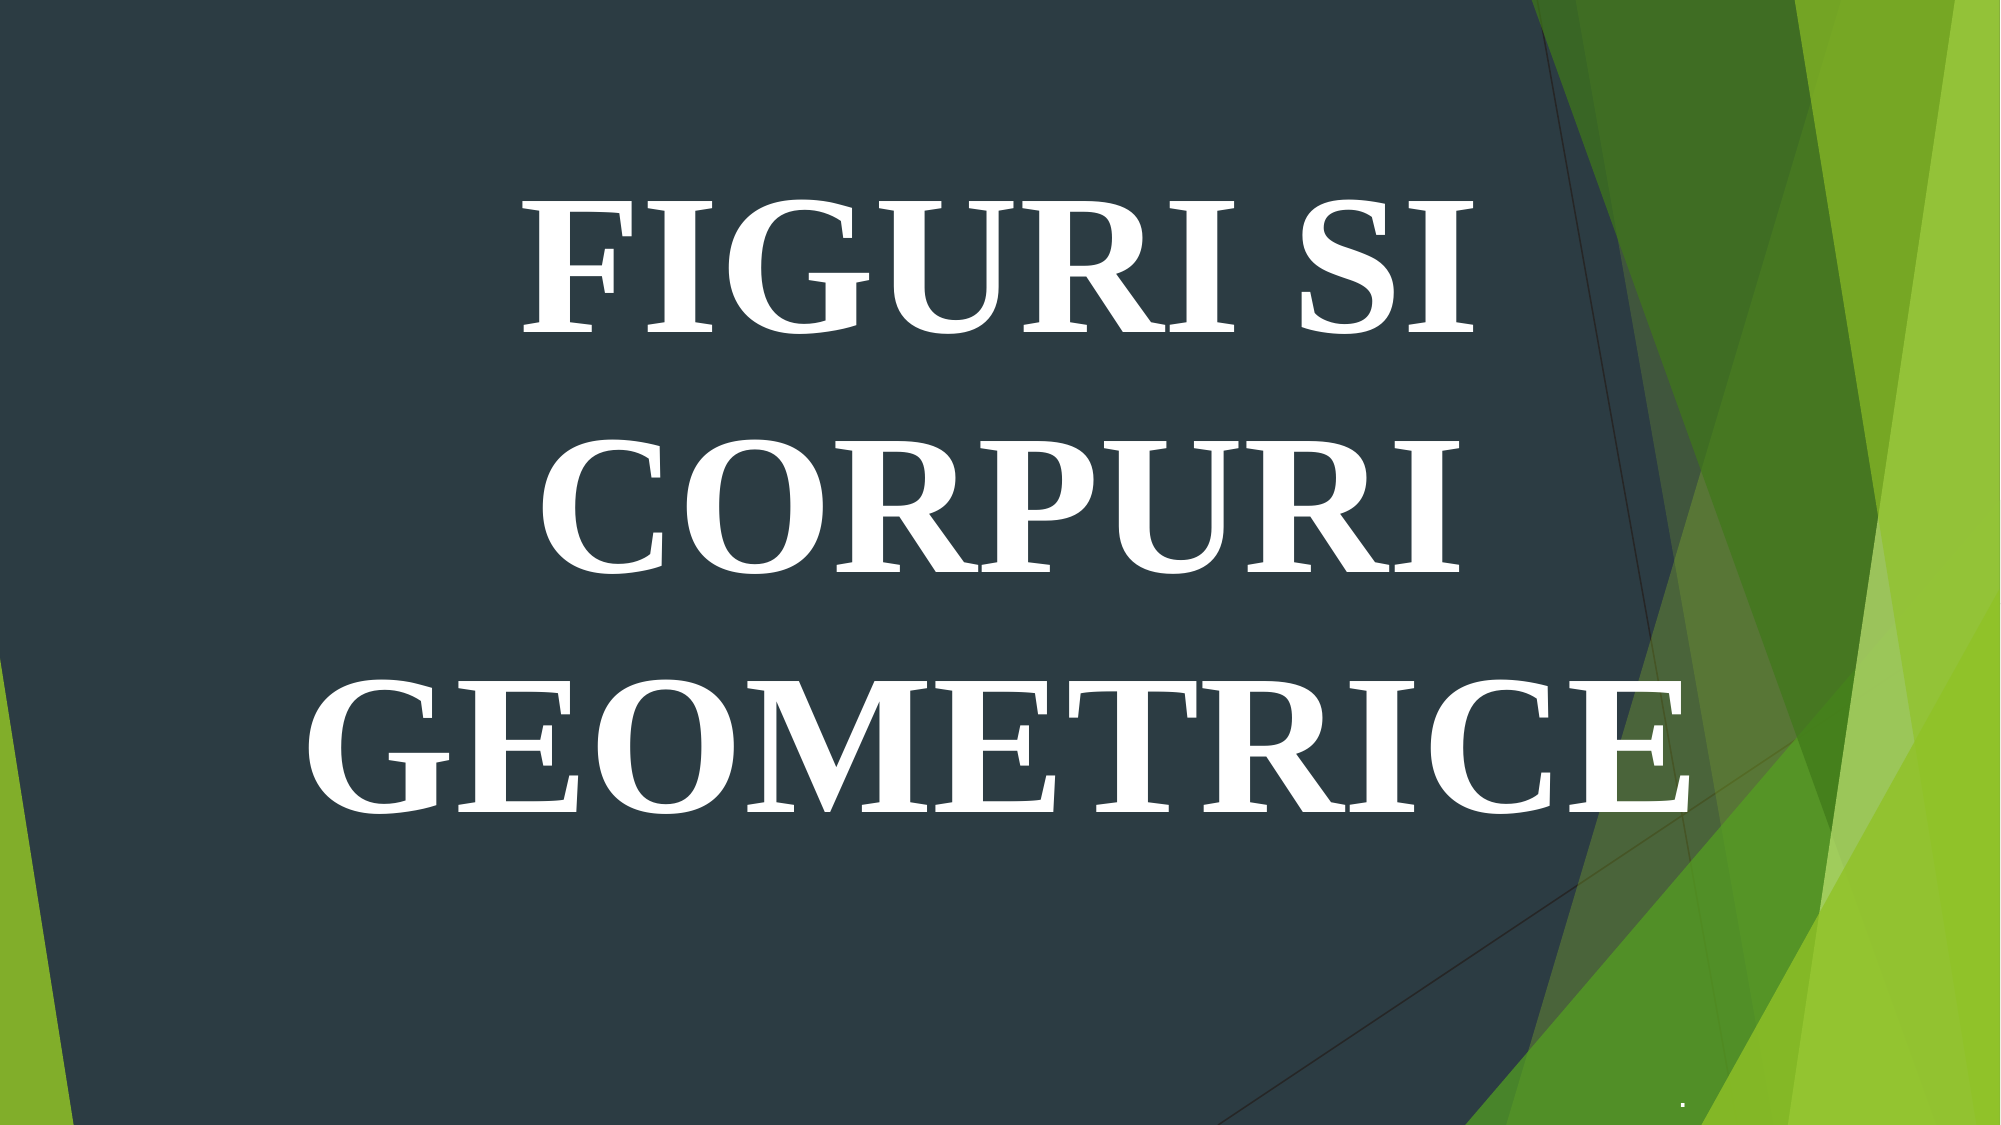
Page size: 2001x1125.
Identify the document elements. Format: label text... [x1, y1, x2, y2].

text_box FIGURI SI CORPURI GEOMETRICE [249, 125, 1750, 861]
text_box . [1662, 1062, 1751, 1123]
